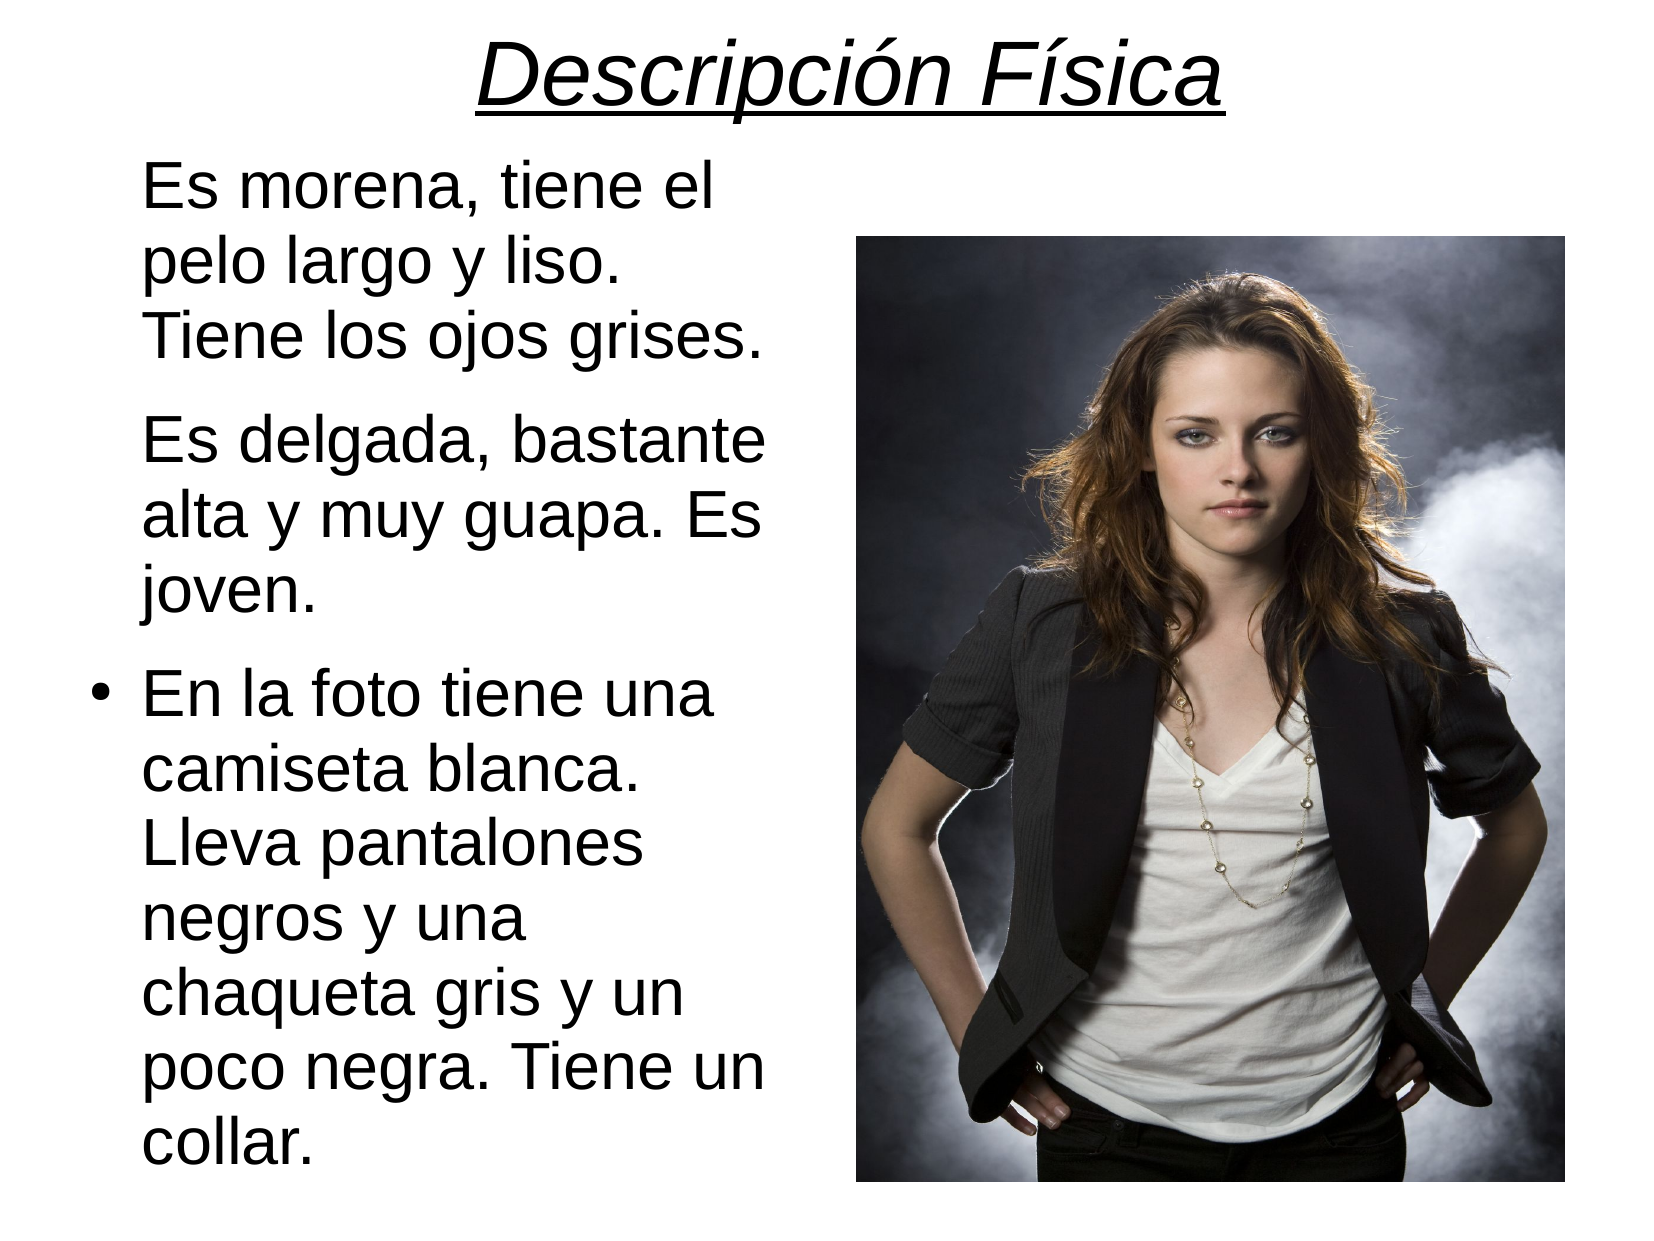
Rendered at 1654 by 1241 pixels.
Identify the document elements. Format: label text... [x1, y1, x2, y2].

list Es morena, tiene el pelo largo y liso. Tiene los ojos grises. Es delgada, bastante alta y muy guapa. Es joven. En la foto tiene una camiseta blanca. Lleva pantalones negros y una chaqueta gris y un poco negra. Tiene un collar. [71, 148, 798, 1241]
picture [856, 236, 1565, 1182]
title Descripción Física [106, 0, 1595, 178]
